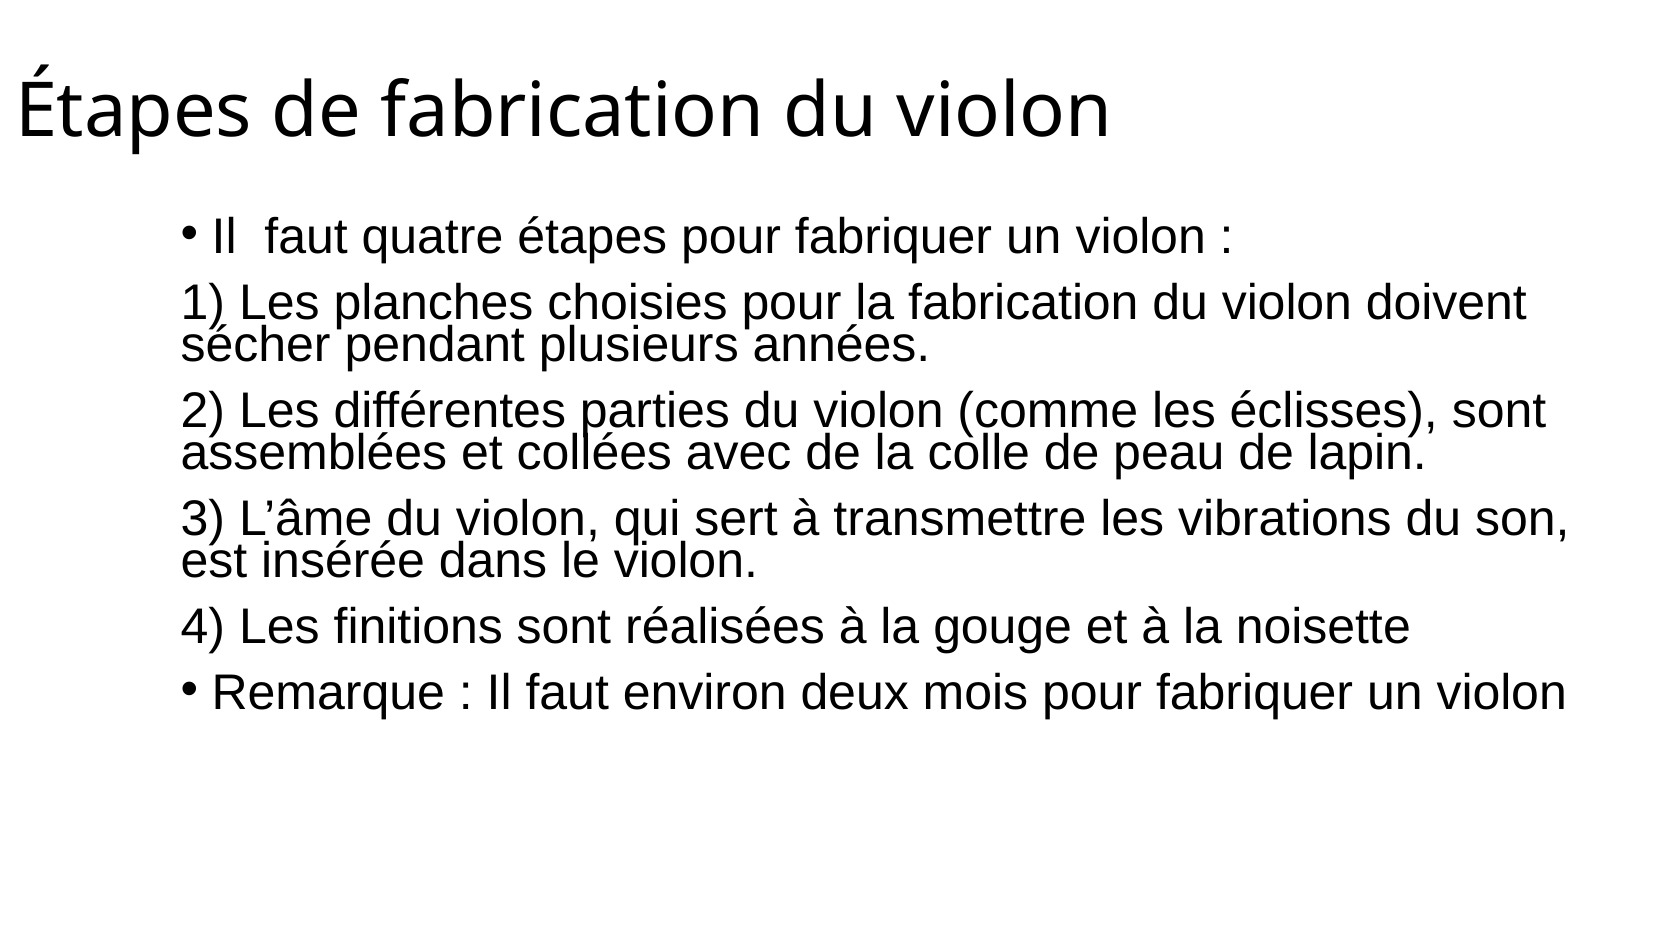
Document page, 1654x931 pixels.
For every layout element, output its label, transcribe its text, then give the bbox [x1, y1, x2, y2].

list Il faut quatre étapes pour fabriquer un violon : Les planches choisies pour la fabrication du violon doivent sécher pendant plusieurs années. Les différentes parties du violon (comme les éclisses), sont assemblées et collées avec de la colle de peau de lapin. L’âme du violon, qui sert à transmettre les vibrations du son, est insérée dans le violon. Les finitions sont réalisées à la gouge et à la noisette Remarque : Il faut environ deux mois pour fabriquer un violon [165, 212, 1654, 753]
title Étapes de fabrication du violon [0, 35, 1152, 190]
